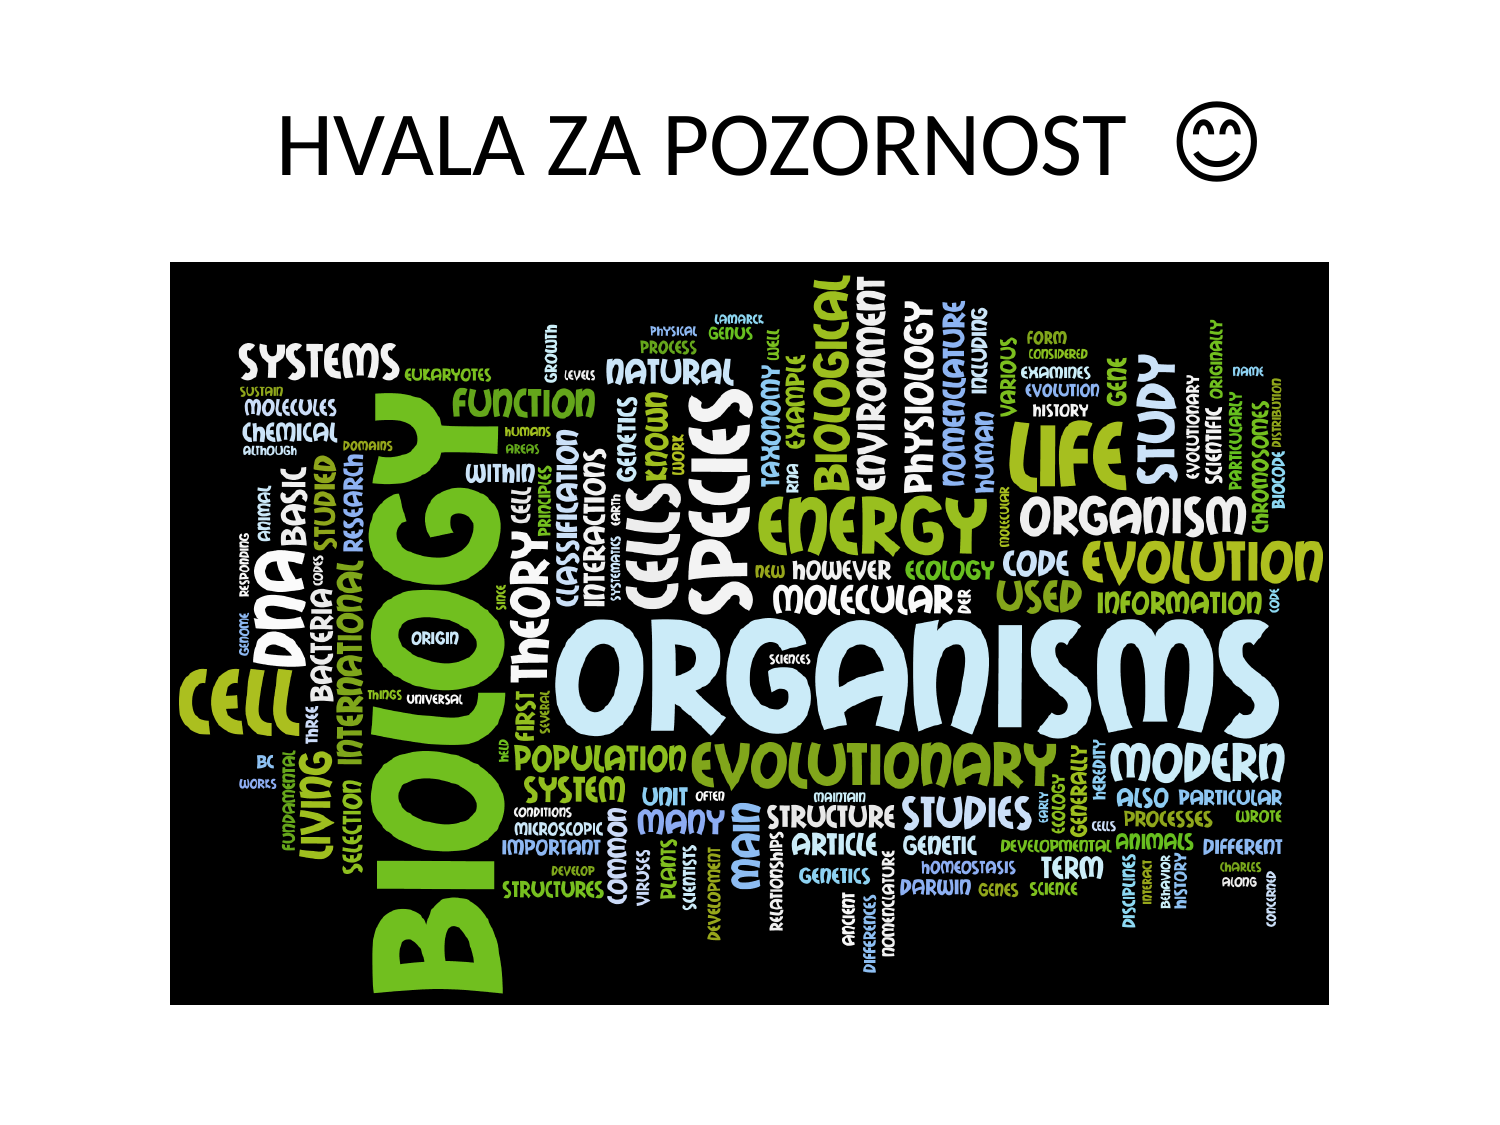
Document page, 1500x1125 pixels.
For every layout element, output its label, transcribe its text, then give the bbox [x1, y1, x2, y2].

title HVALA ZA POZORNOST 😊 [75, 45, 1425, 233]
picture [170, 262, 1329, 1005]
